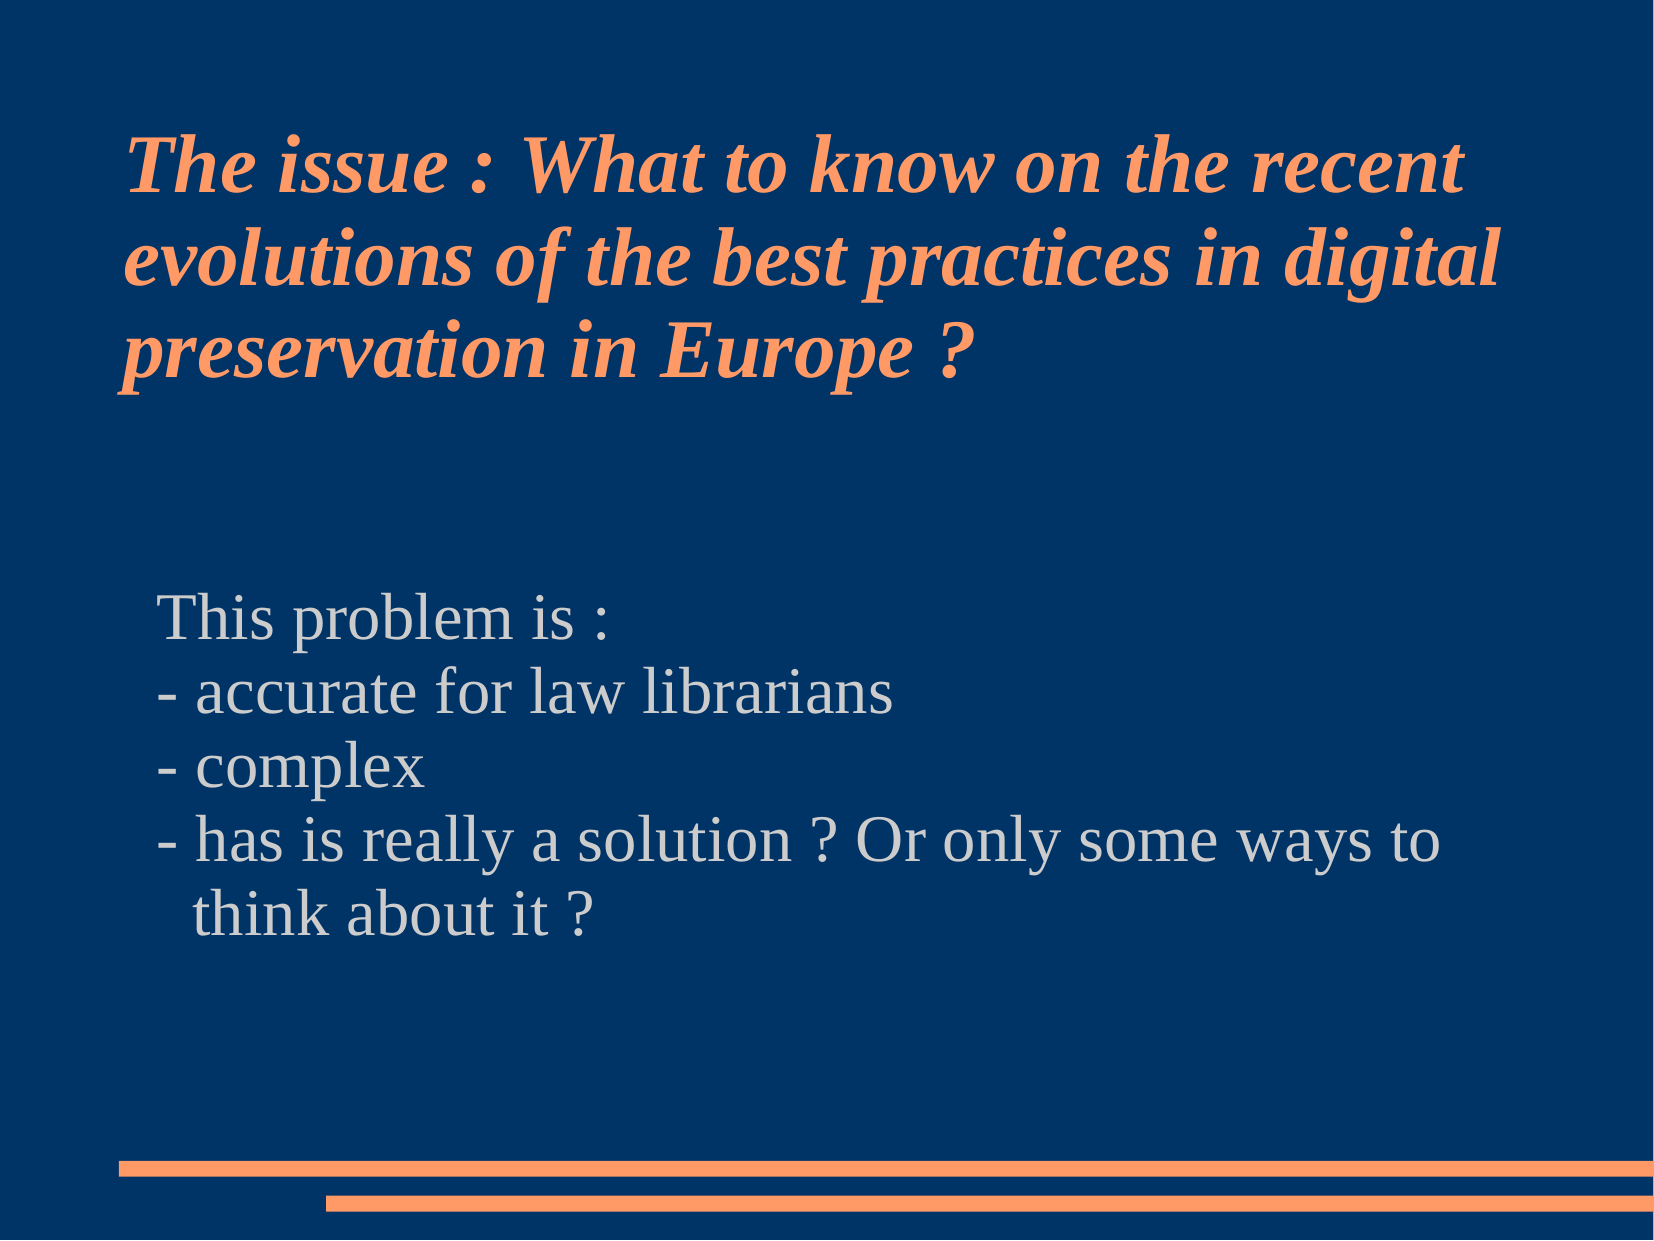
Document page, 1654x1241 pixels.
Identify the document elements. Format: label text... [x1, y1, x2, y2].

title The issue : What to know on the recent evolutions of the best practices in digital preservation in Europe ? [123, 118, 1536, 396]
subtitle This problem is : - accurate for law librarians - complex - has is really a solution ? Or only some ways to think about it ? [121, 472, 1561, 1132]
